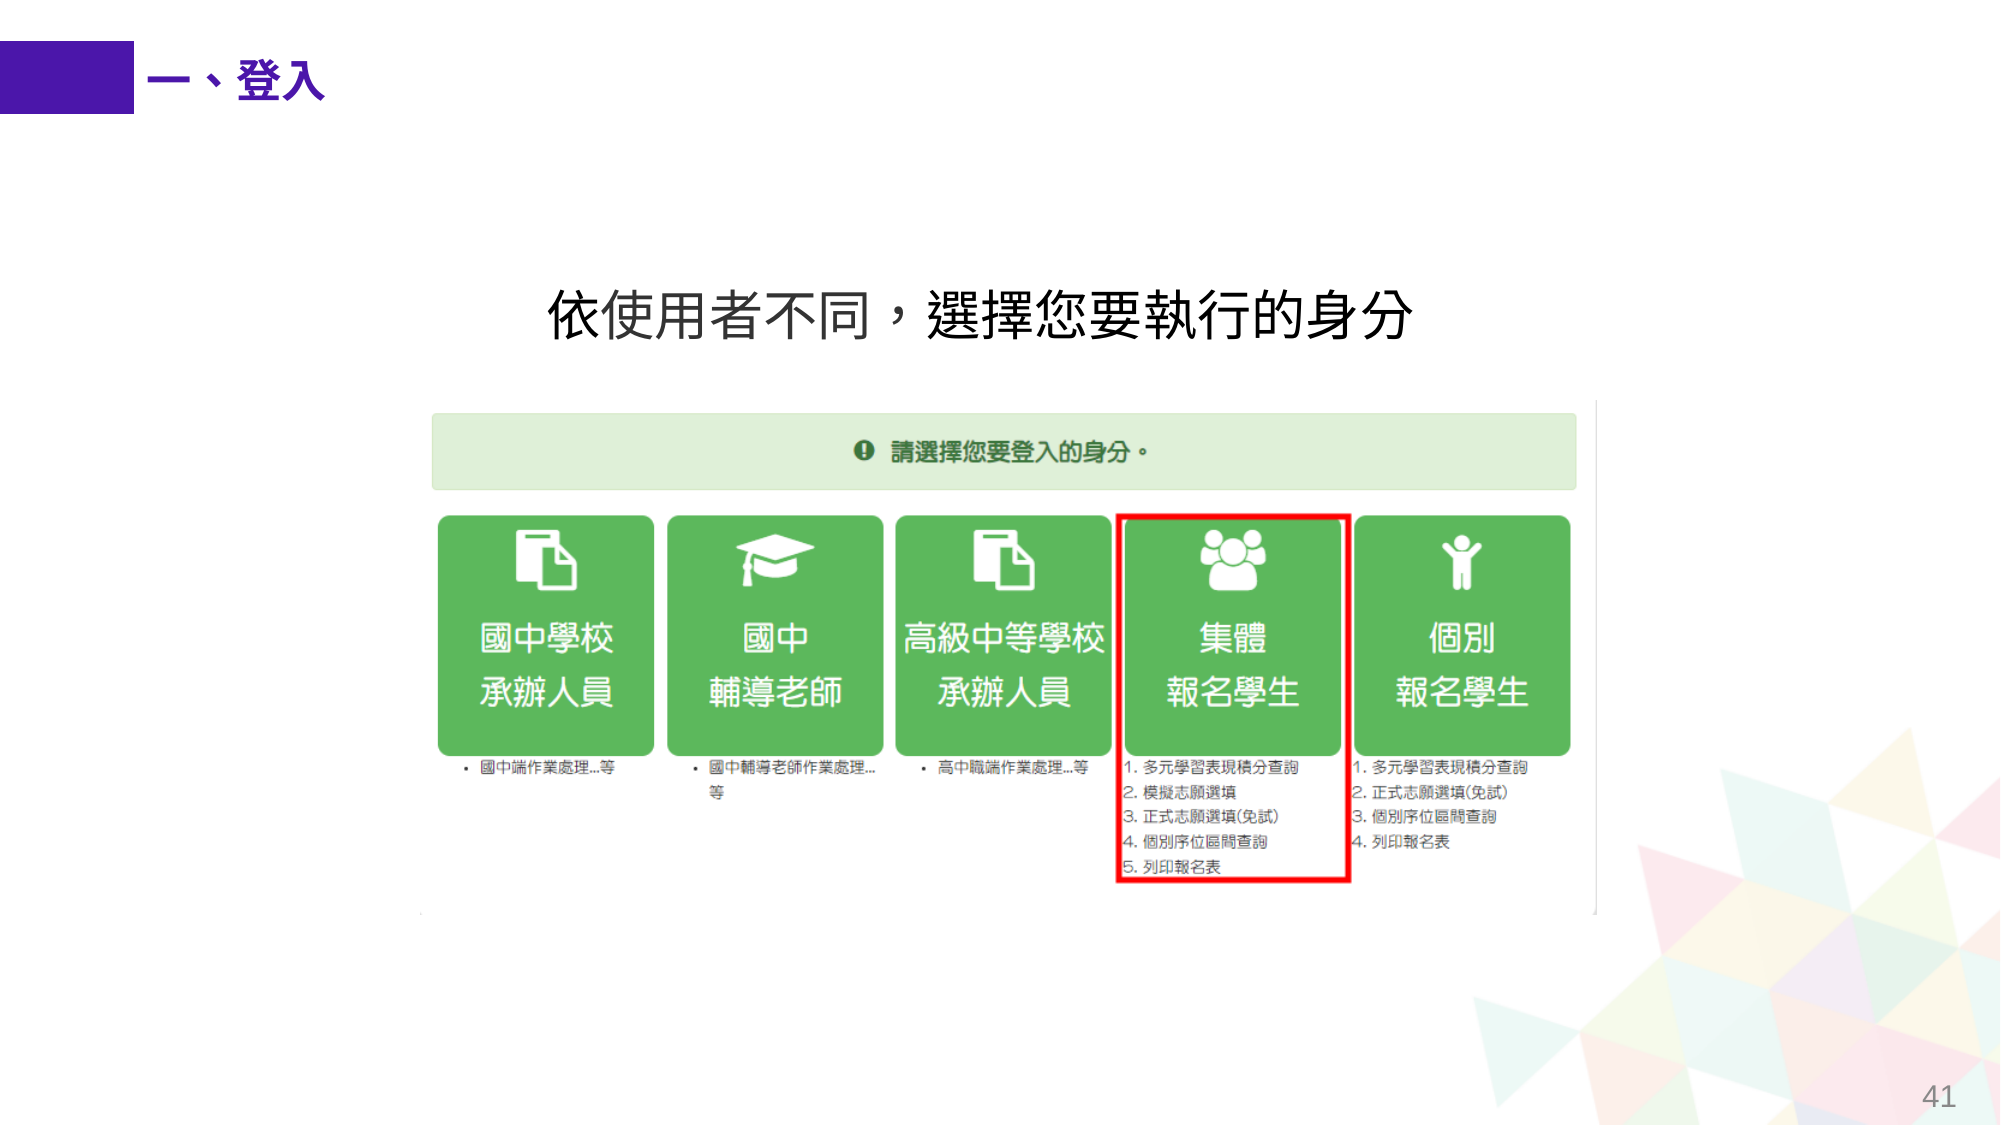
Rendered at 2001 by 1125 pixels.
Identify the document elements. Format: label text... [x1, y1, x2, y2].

text_box 一、登入 [131, 50, 822, 129]
text_box 依使用者不同，選擇您要執行的身分 [531, 274, 1437, 355]
text_box [0, 41, 134, 114]
text_box 41 [1907, 1064, 2000, 1125]
picture [420, 401, 1597, 915]
